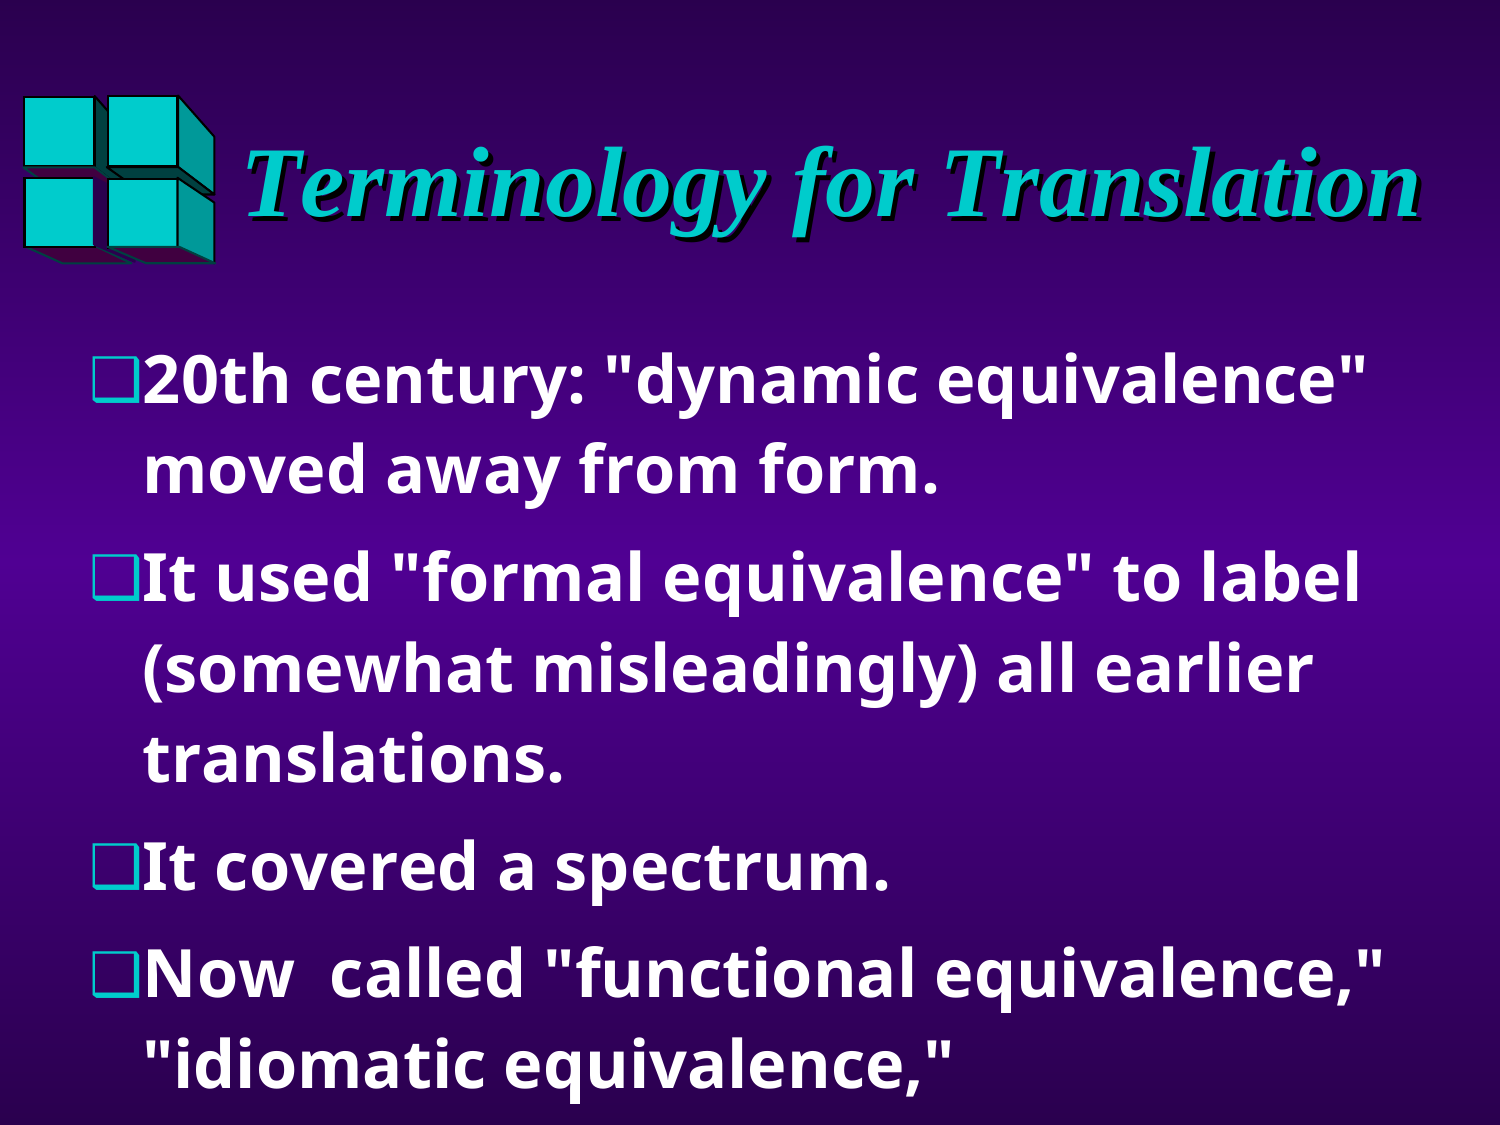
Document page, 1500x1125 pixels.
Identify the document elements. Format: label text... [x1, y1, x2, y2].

title Terminology for Translation [224, 78, 1463, 288]
list 20th century: "dynamic equivalence" moved away from form. It used "formal equivalence" to label (somewhat misleadingly) all earlier translations. It covered a spectrum. Now called "functional equivalence," "idiomatic equivalence," "meaning-based translation." [74, 324, 1475, 1101]
